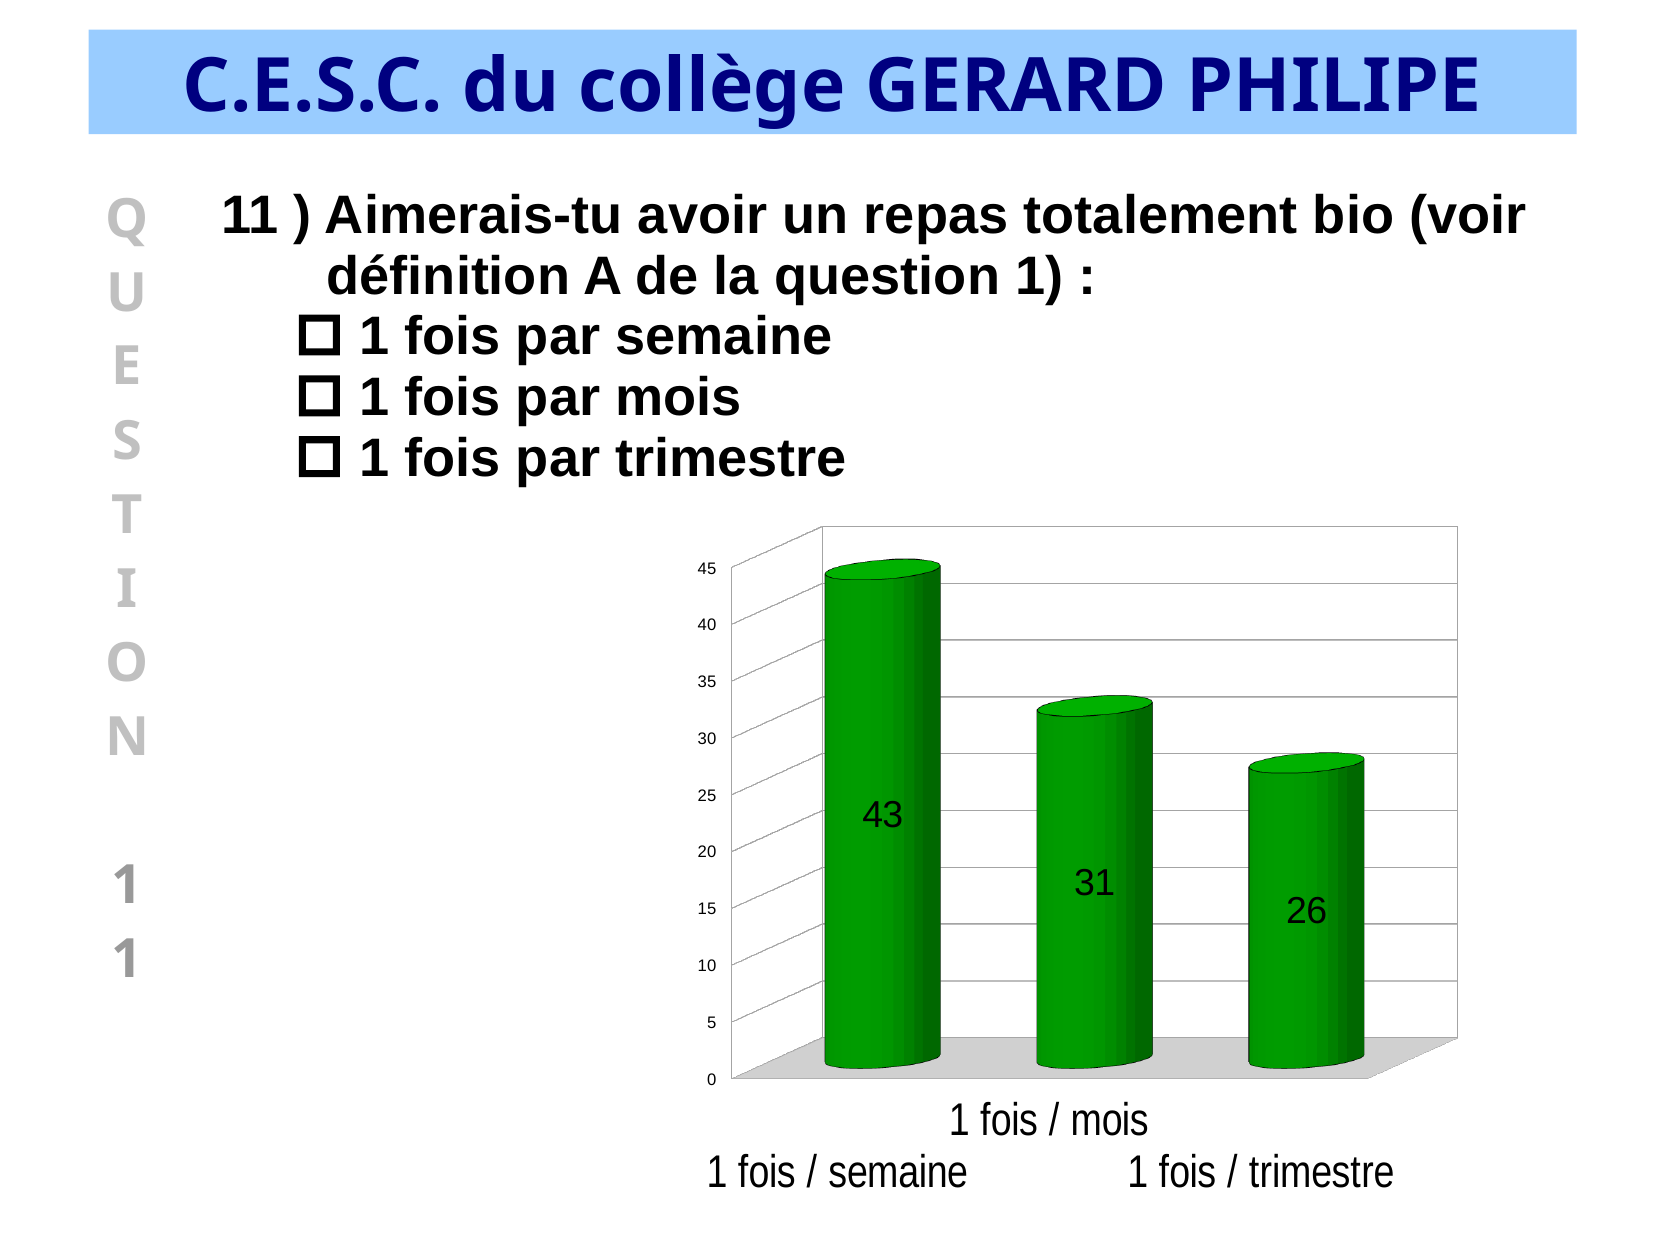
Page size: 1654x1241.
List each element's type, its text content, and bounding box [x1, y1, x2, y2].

text_box Q U E S T I O N 11 [88, 171, 166, 1080]
chart [679, 513, 1477, 1211]
text_box 11 ) Aimerais-tu avoir un repas totalement bio (voir définition A de la question 1) :  1 fois par semaine  1 fois par mois  1 fois par trimestre [206, 177, 1595, 503]
title C.E.S.C. du collège GERARD PHILIPE [88, 29, 1577, 135]
